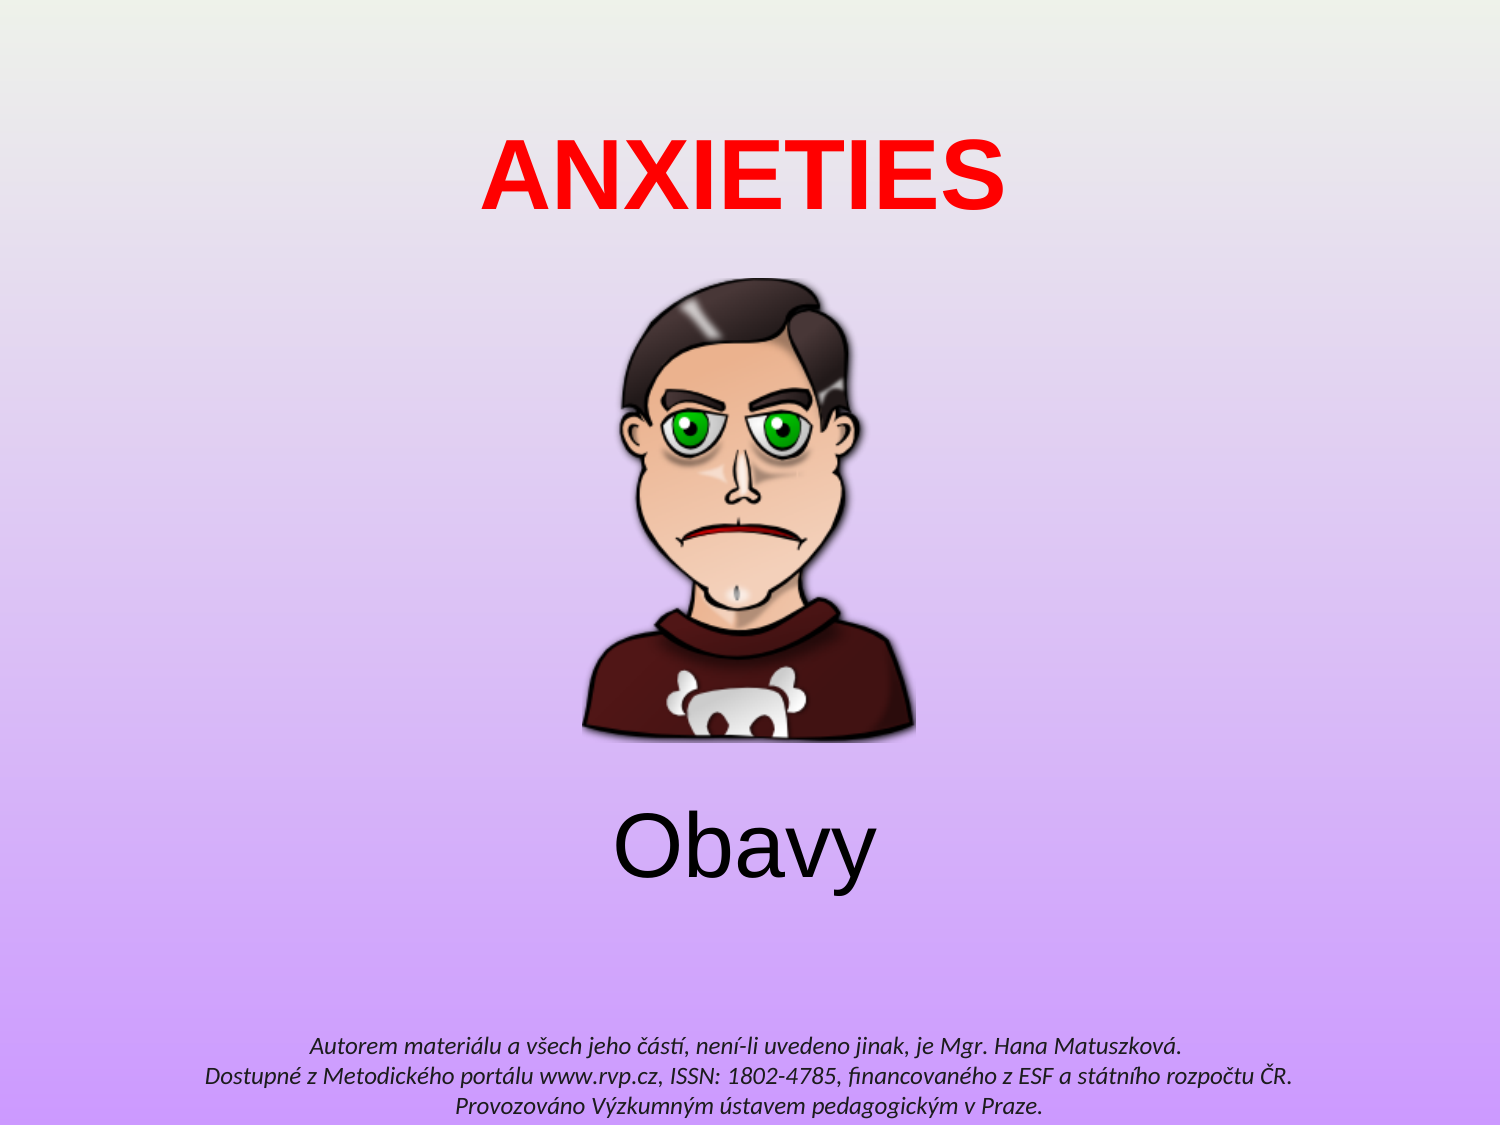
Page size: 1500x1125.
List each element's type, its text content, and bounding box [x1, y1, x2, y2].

picture [582, 278, 916, 743]
text_box Autorem materiálu a všech jeho částí, není-li uvedeno jinak, je Mgr. Hana Matuszková. Dostupné z Metodického portálu www.rvp.cz, ISSN: 1802-4785, financovaného z ESF a státního rozpočtu ČR. Provozováno Výzkumným ústavem pedagogickým v Praze. [53, 1023, 1447, 1125]
text_box Obavy [597, 778, 893, 905]
text_box ANXIETIES [464, 101, 1023, 238]
